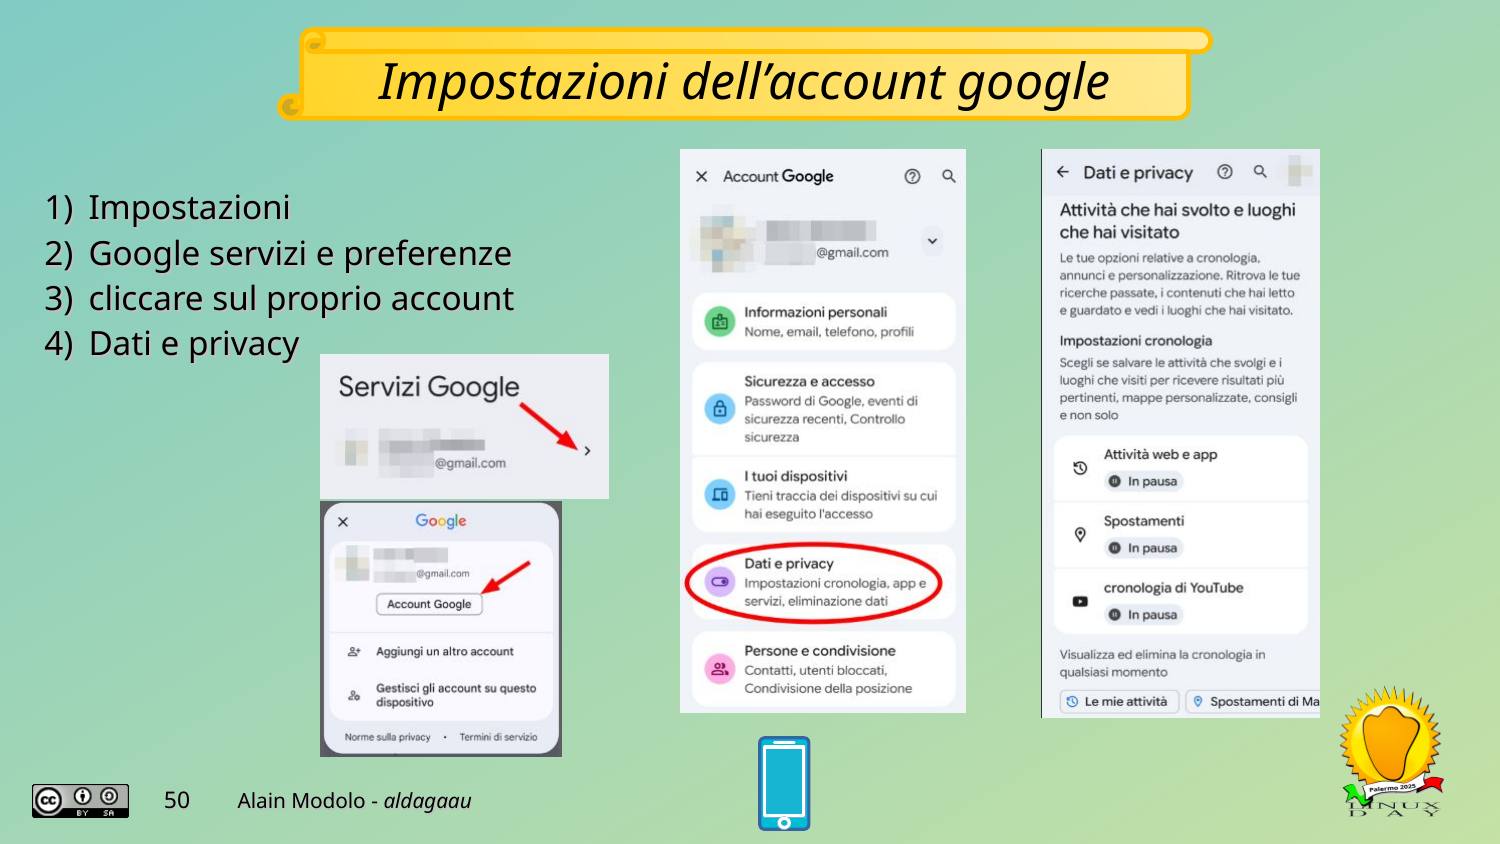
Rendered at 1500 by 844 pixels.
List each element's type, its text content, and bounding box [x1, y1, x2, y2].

text_box Impostazioni dell’account google [291, 29, 1211, 119]
text_box Impostazioni Google servizi e preferenze cliccare sul proprio account Dati e privacy [29, 177, 650, 464]
picture [320, 501, 562, 757]
picture [1041, 149, 1500, 844]
text_box [759, 737, 809, 830]
picture [680, 149, 966, 713]
picture [320, 354, 609, 499]
picture [32, 784, 129, 818]
